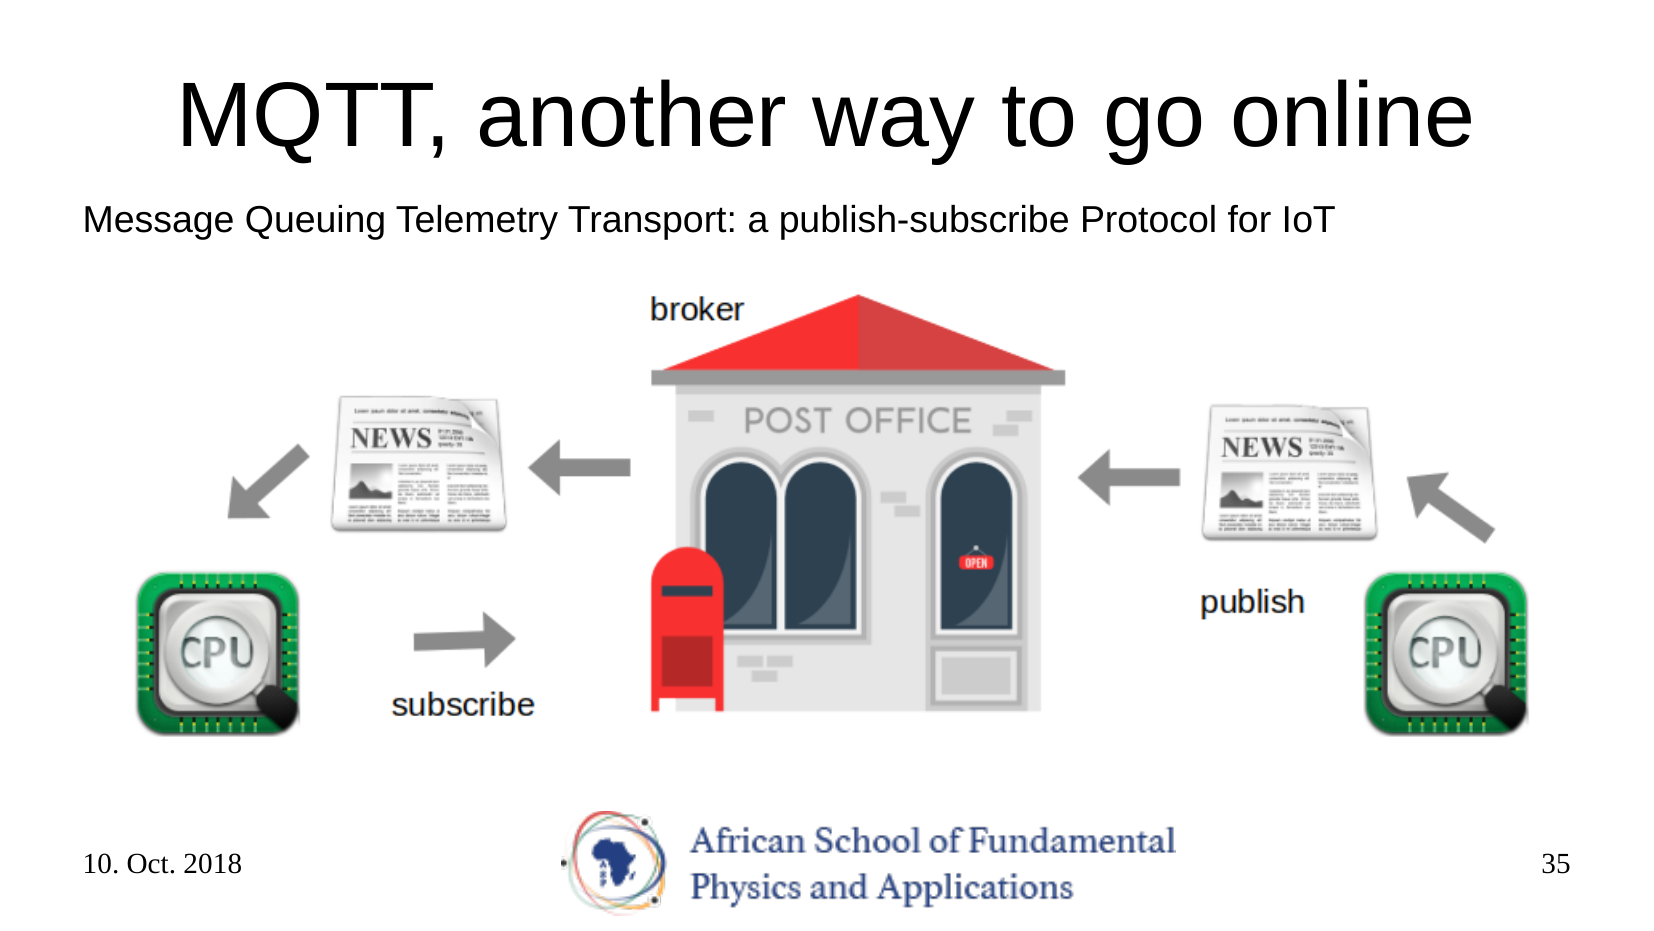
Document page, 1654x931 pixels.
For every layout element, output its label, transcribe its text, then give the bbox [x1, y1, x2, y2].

list Message Queuing Telemetry Transport: a publish-subscribe Protocol for IoT [82, 198, 1571, 739]
title MQTT, another way to go online [82, 37, 1571, 193]
picture [561, 811, 1176, 916]
picture [95, 266, 1558, 798]
